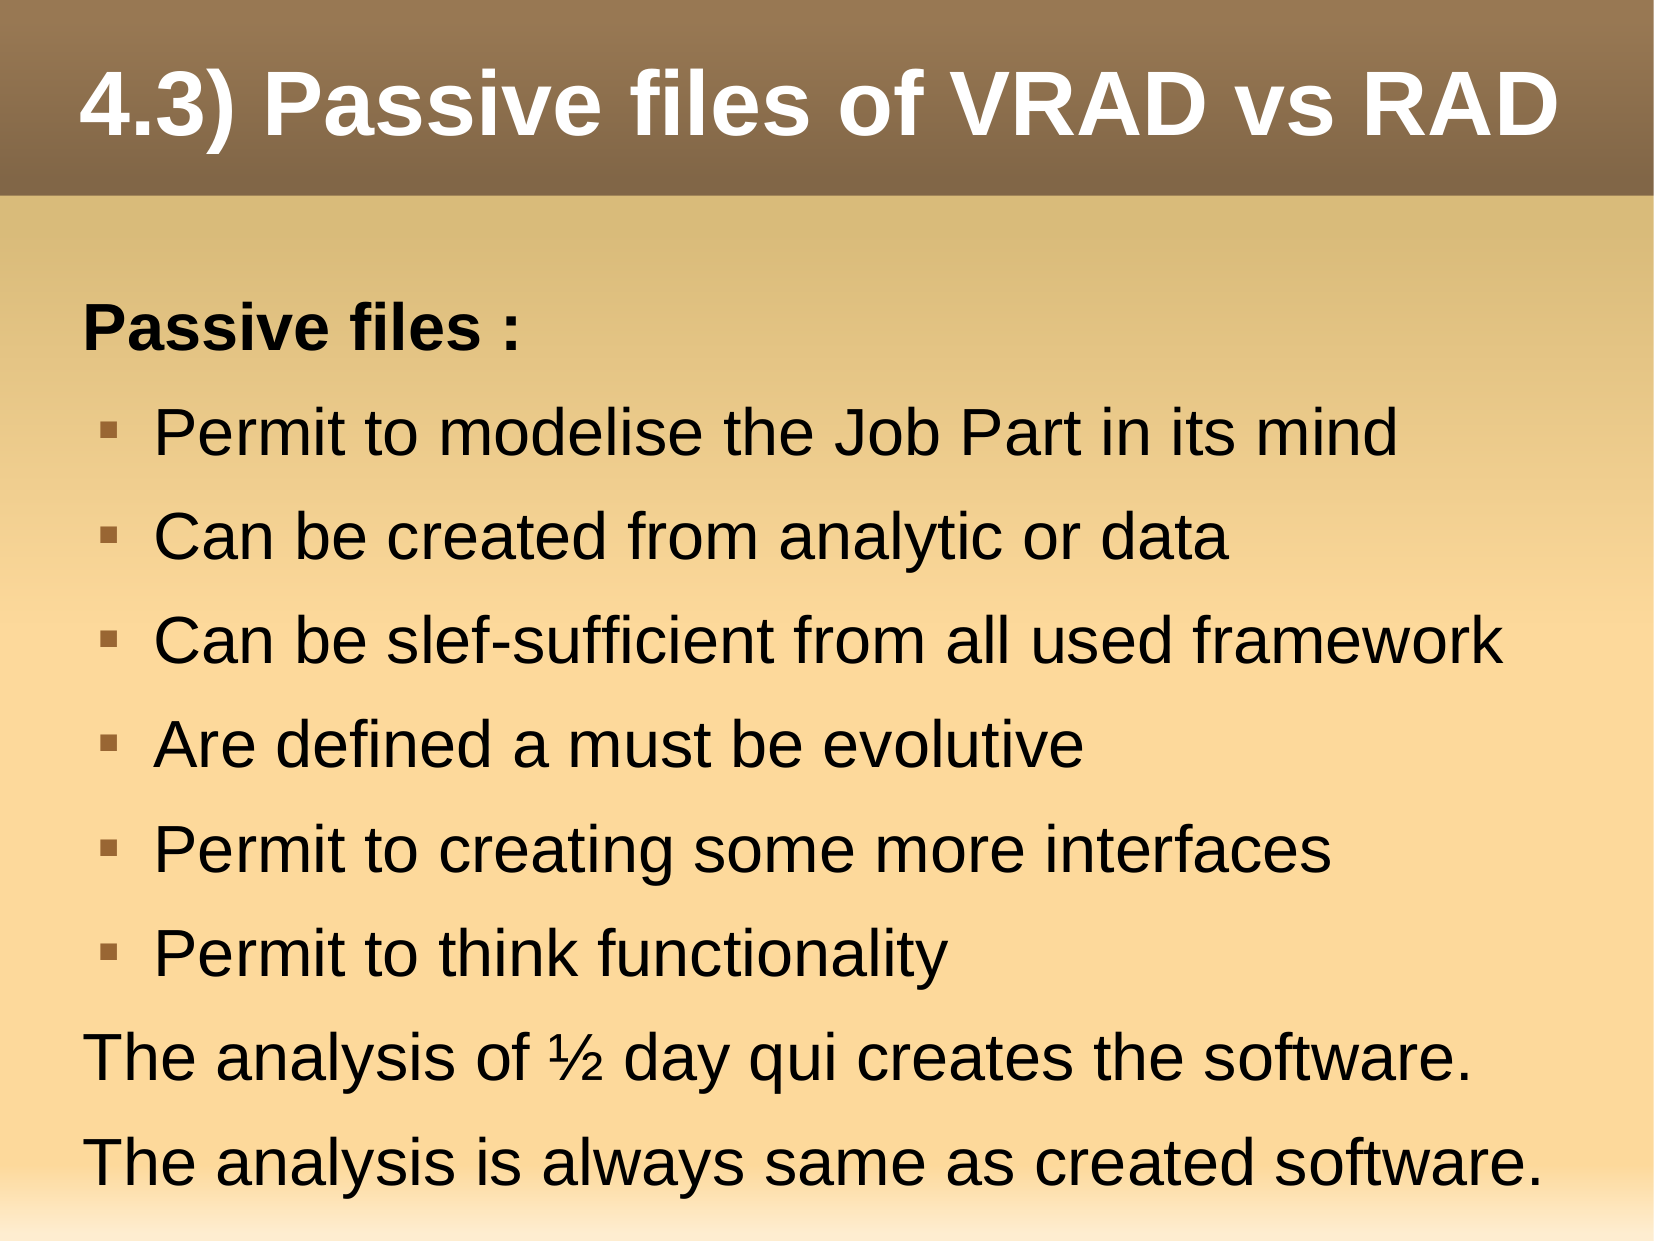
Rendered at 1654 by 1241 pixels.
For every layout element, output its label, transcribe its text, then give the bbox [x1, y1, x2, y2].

title 4.3) Passive files of VRAD vs RAD [76, 7, 1565, 200]
picture [0, 0, 1654, 1241]
list Passive files : Permit to modelise the Job Part in its mind Can be created from analytic or data Can be slef-sufficient from all used framework Are defined a must be evolutive Permit to creating some more interfaces Permit to think functionality The analysis of ½ day qui creates the software. The analysis is always same as created software. [82, 290, 1571, 1200]
